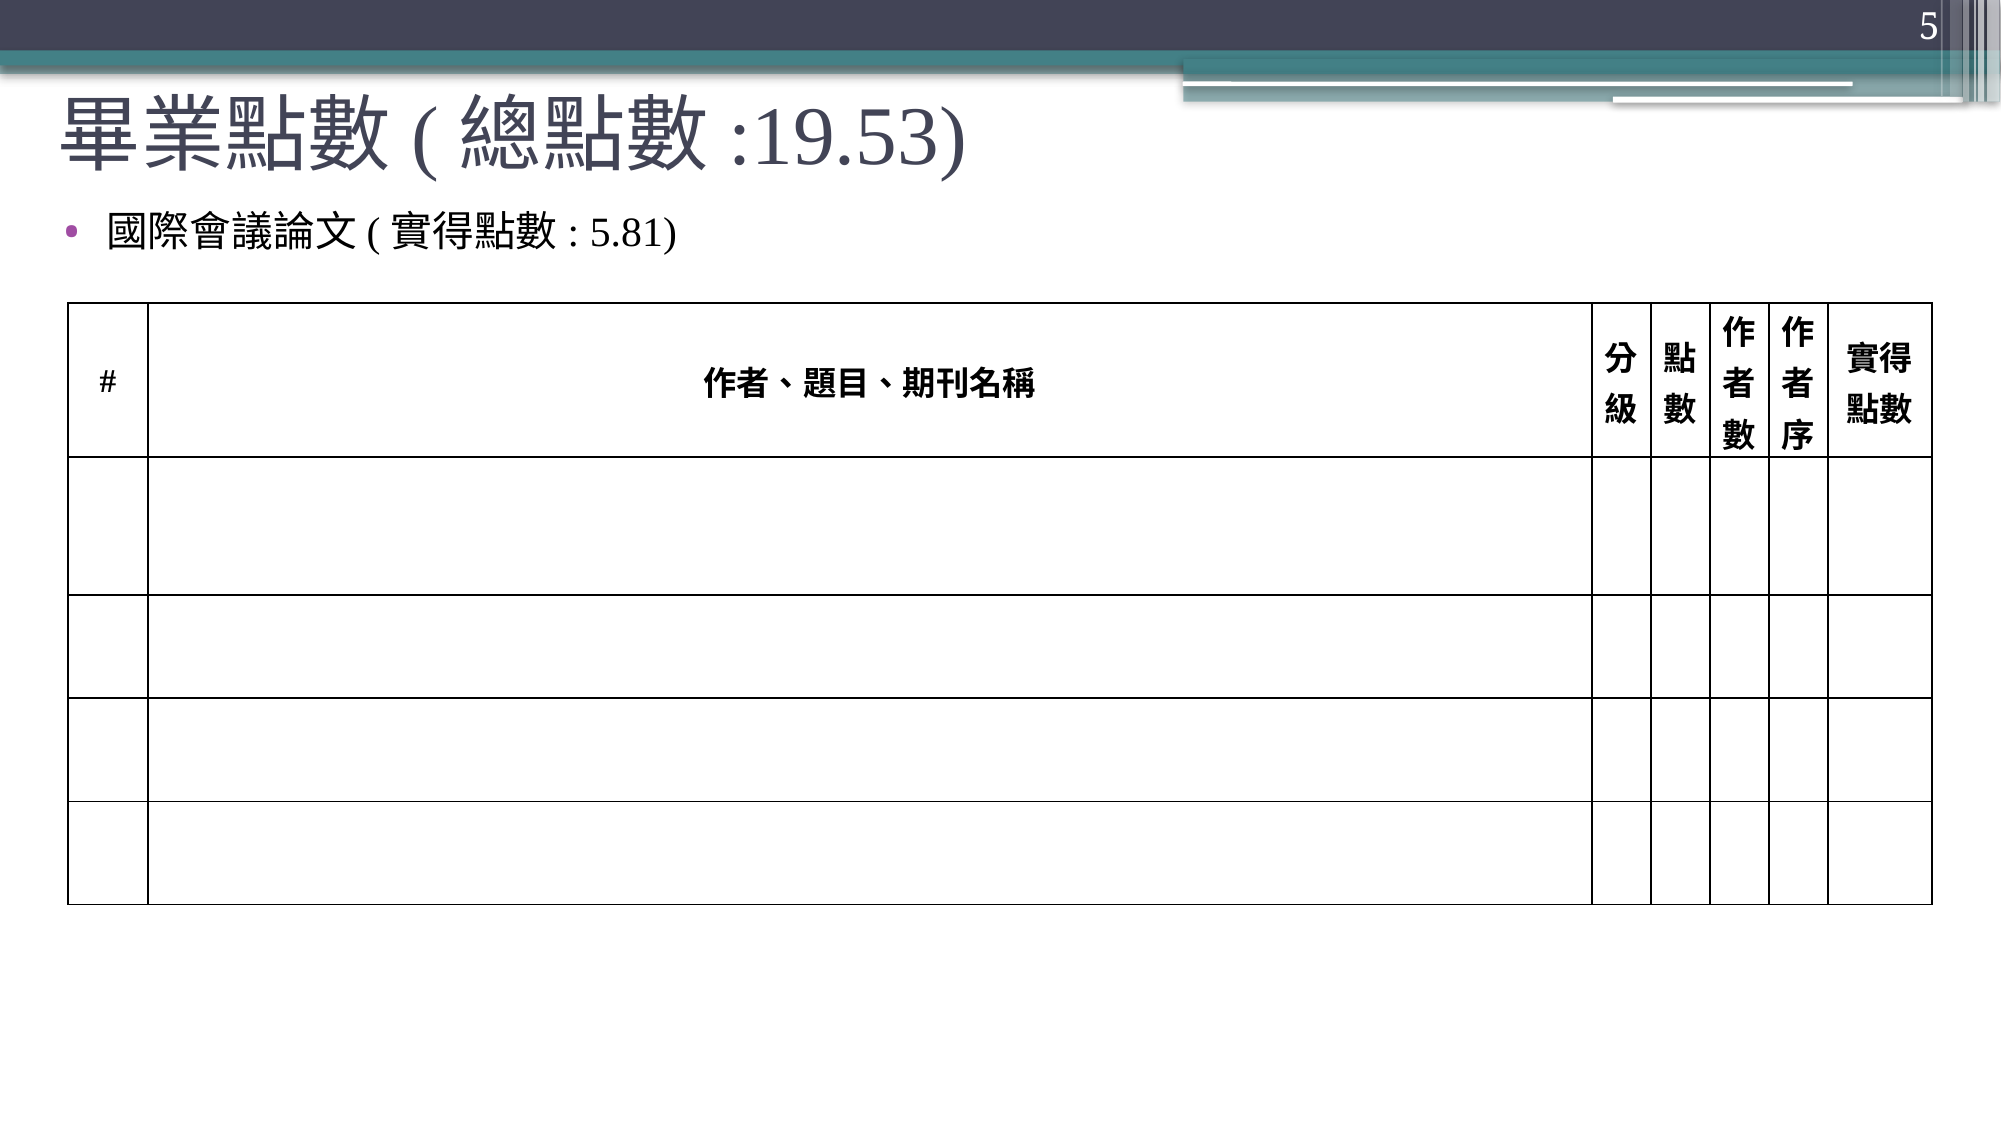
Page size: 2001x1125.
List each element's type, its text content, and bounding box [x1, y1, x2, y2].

table_cell [149, 802, 1591, 904]
table_cell [1652, 802, 1709, 904]
table_cell [69, 802, 147, 904]
table_cell [69, 458, 147, 594]
table_header 分級 [1593, 304, 1650, 456]
title 畢業點數(總點數:19.53) [43, 19, 1844, 195]
table_cell [1829, 802, 1931, 904]
table_header # [69, 304, 147, 456]
table_cell [149, 458, 1591, 594]
table_cell [1652, 458, 1709, 594]
table_cell [1593, 596, 1650, 697]
table_cell [1770, 458, 1827, 594]
table_cell [1593, 458, 1650, 594]
table_cell [1770, 699, 1827, 801]
table_header 實得點數 [1829, 304, 1931, 456]
table_cell [1770, 802, 1827, 904]
table_header 作者數 [1711, 304, 1768, 456]
list 國際會議論文(實得點數: 5.81) [31, 172, 1832, 975]
table_cell [1829, 596, 1931, 697]
table_cell [1711, 699, 1768, 801]
table_cell [1711, 458, 1768, 594]
table_cell [1829, 699, 1931, 801]
table_cell [69, 699, 147, 801]
table_cell [1652, 596, 1709, 697]
table_cell [1829, 458, 1931, 594]
table_cell [1711, 596, 1768, 697]
table_cell [69, 596, 147, 697]
table_cell [1711, 802, 1768, 904]
table_cell [1593, 699, 1650, 801]
table_header 點數 [1652, 304, 1709, 456]
table_cell [1593, 802, 1650, 904]
table_cell [1652, 699, 1709, 801]
table_cell [1770, 596, 1827, 697]
table_header 作者、題目、期刊名稱 [149, 304, 1591, 456]
table_cell [149, 596, 1591, 697]
table_cell [149, 699, 1591, 801]
table_header 作者序 [1770, 304, 1827, 456]
